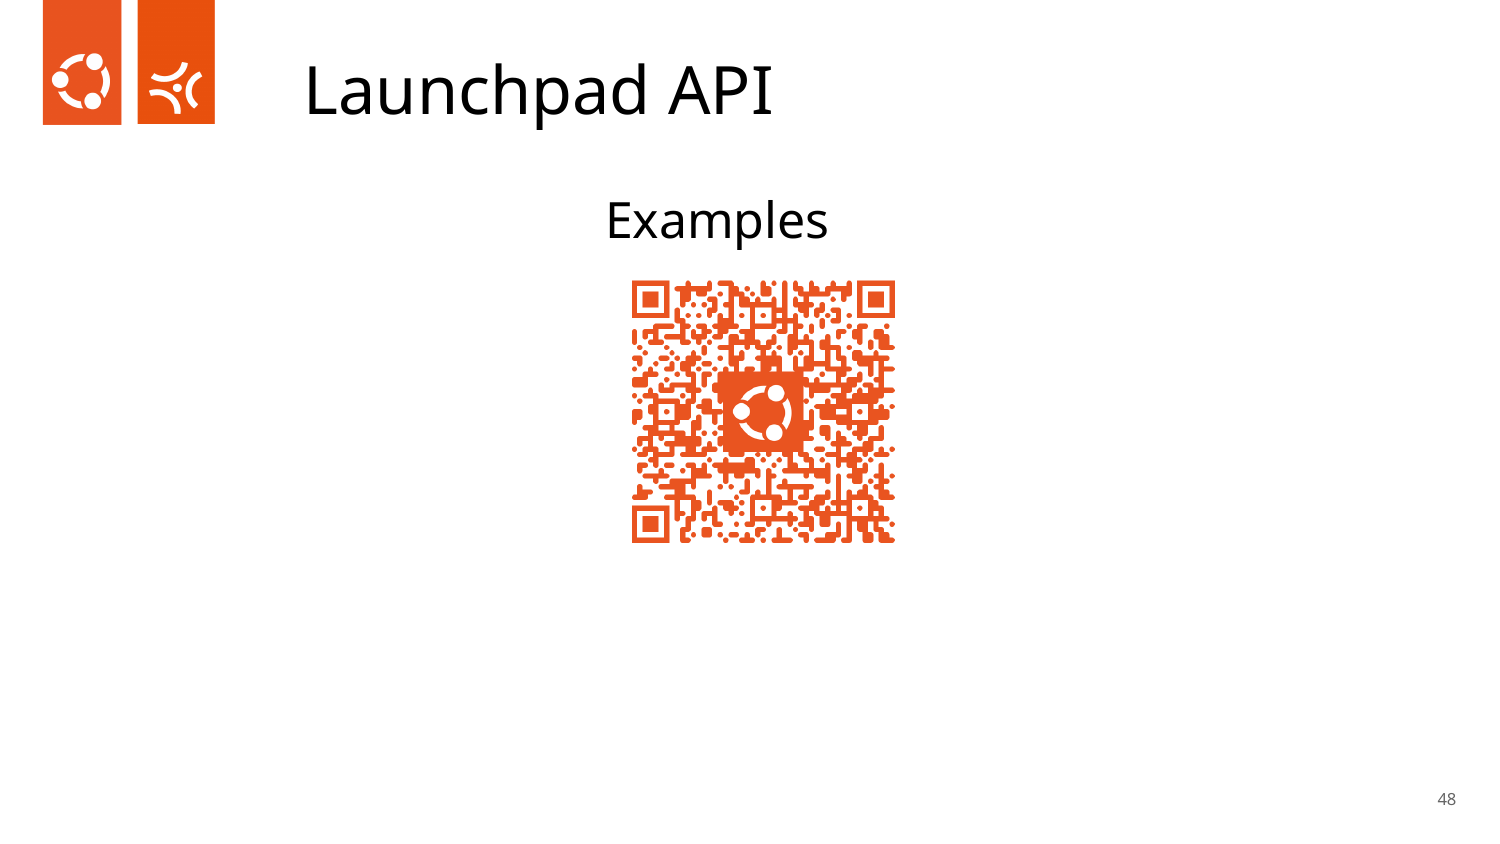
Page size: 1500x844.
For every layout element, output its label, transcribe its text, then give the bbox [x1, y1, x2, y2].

text_box Examples [120, 173, 1380, 417]
text_box Launchpad API [288, 33, 1110, 141]
picture [610, 259, 916, 564]
picture [137, 0, 216, 124]
slide_number <number> [1381, 773, 1472, 839]
